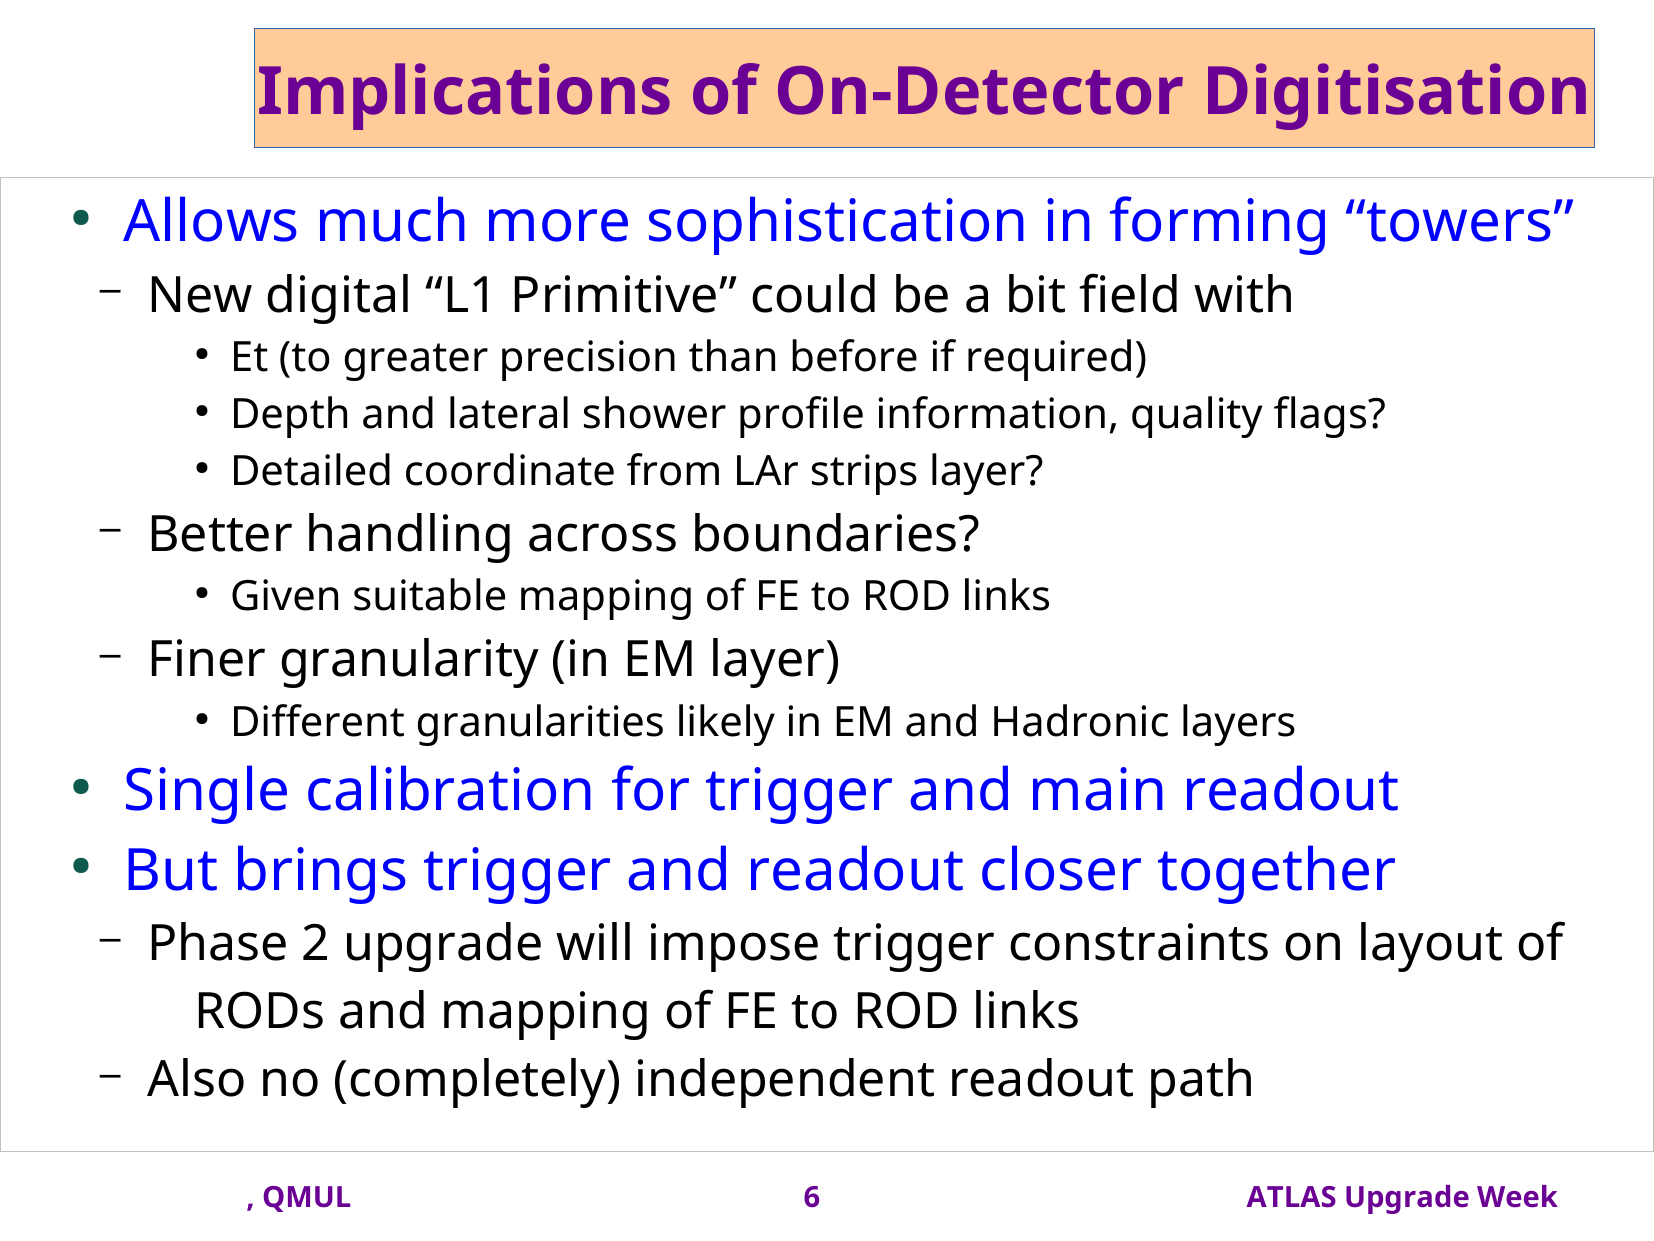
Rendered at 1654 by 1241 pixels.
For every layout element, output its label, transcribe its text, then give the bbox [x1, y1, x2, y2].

title Implications of On-Detector Digitisation [254, 28, 1595, 148]
list Allows much more sophistication in forming “towers” New digital “L1 Primitive” could be a bit field with Et (to greater precision than before if required) Depth and lateral shower profile information, quality flags? Detailed coordinate from LAr strips layer? Better handling across boundaries? Given suitable mapping of FE to ROD links Finer granularity (in EM layer) Different granularities likely in EM and Hadronic layers Single calibration for trigger and main readout But brings trigger and readout closer together Phase 2 upgrade will impose trigger constraints on layout of RODs and mapping of FE to ROD links Also no (completely) independent readout path [52, 179, 1598, 1132]
